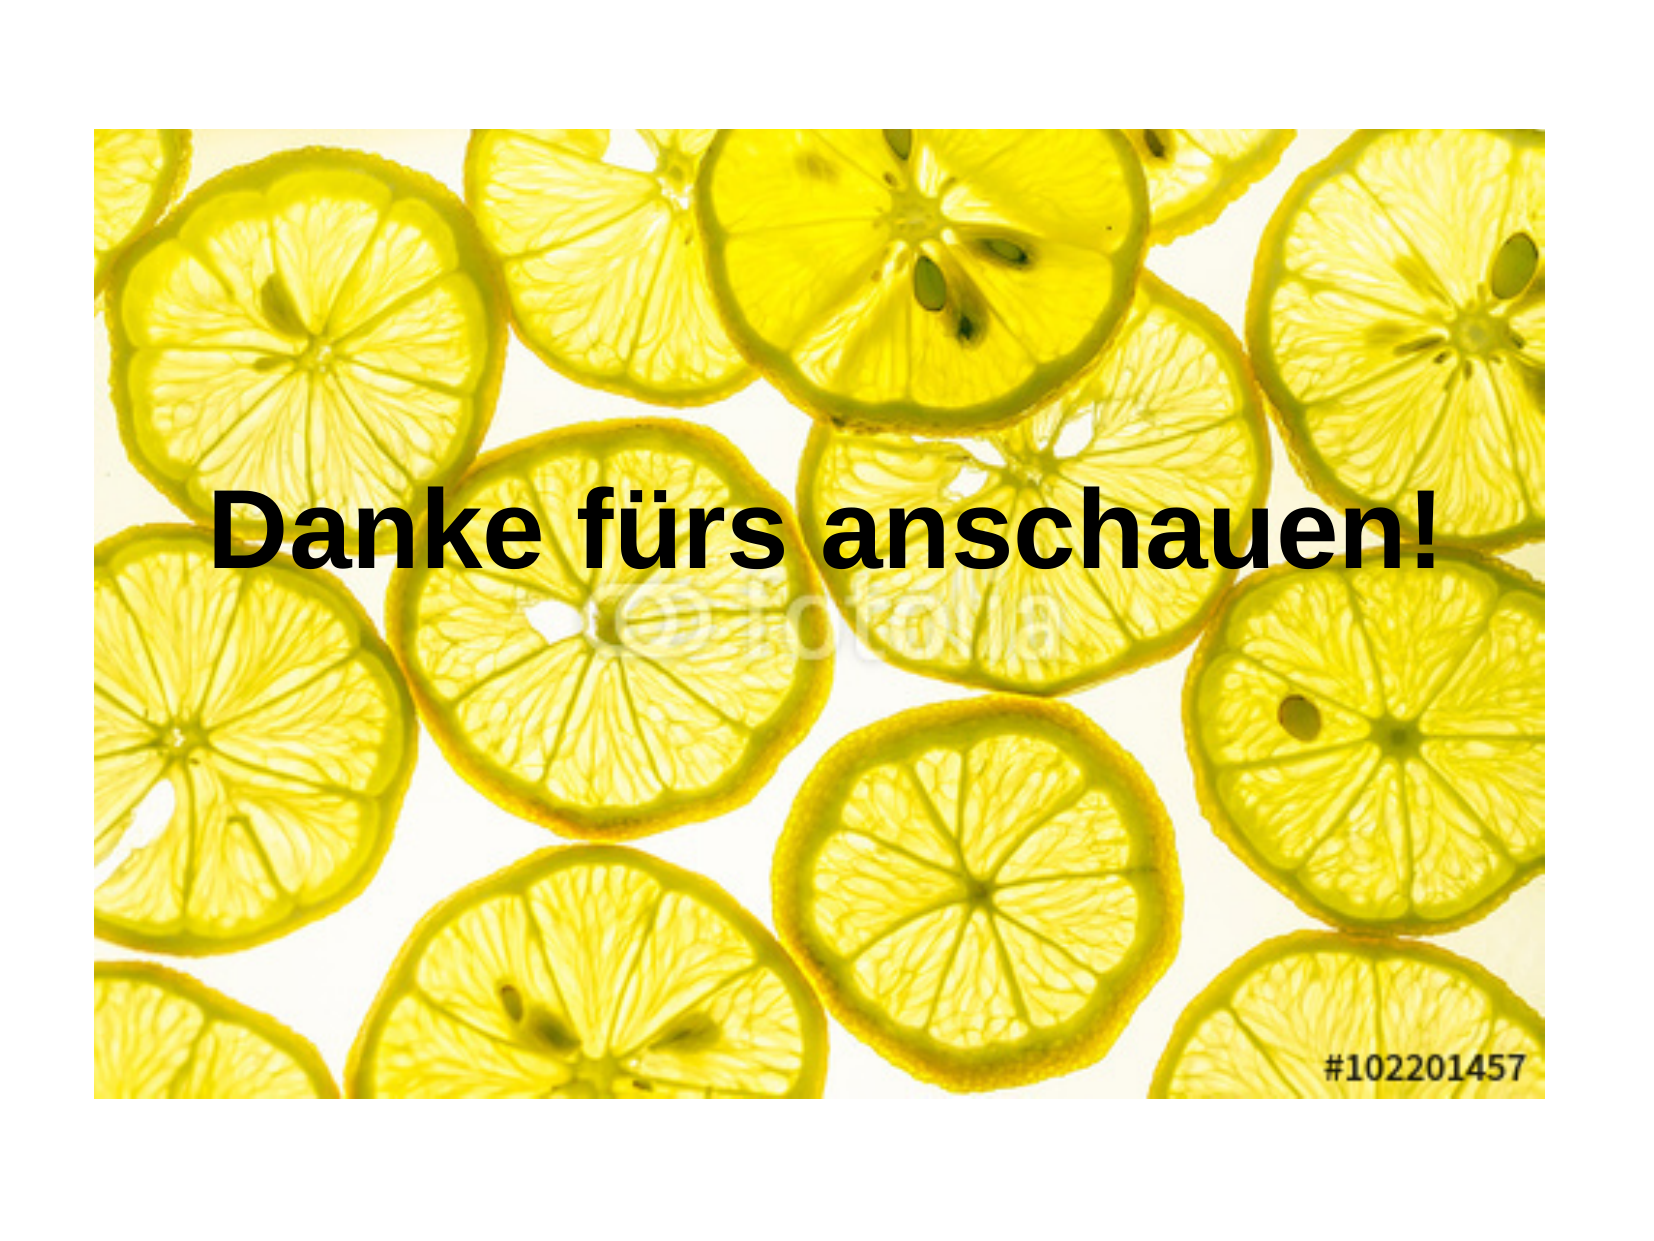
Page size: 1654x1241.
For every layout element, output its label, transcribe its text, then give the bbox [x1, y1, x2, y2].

subtitle Danke fürs anschauen! [82, 49, 1571, 1010]
picture [94, 1010, 1545, 1099]
